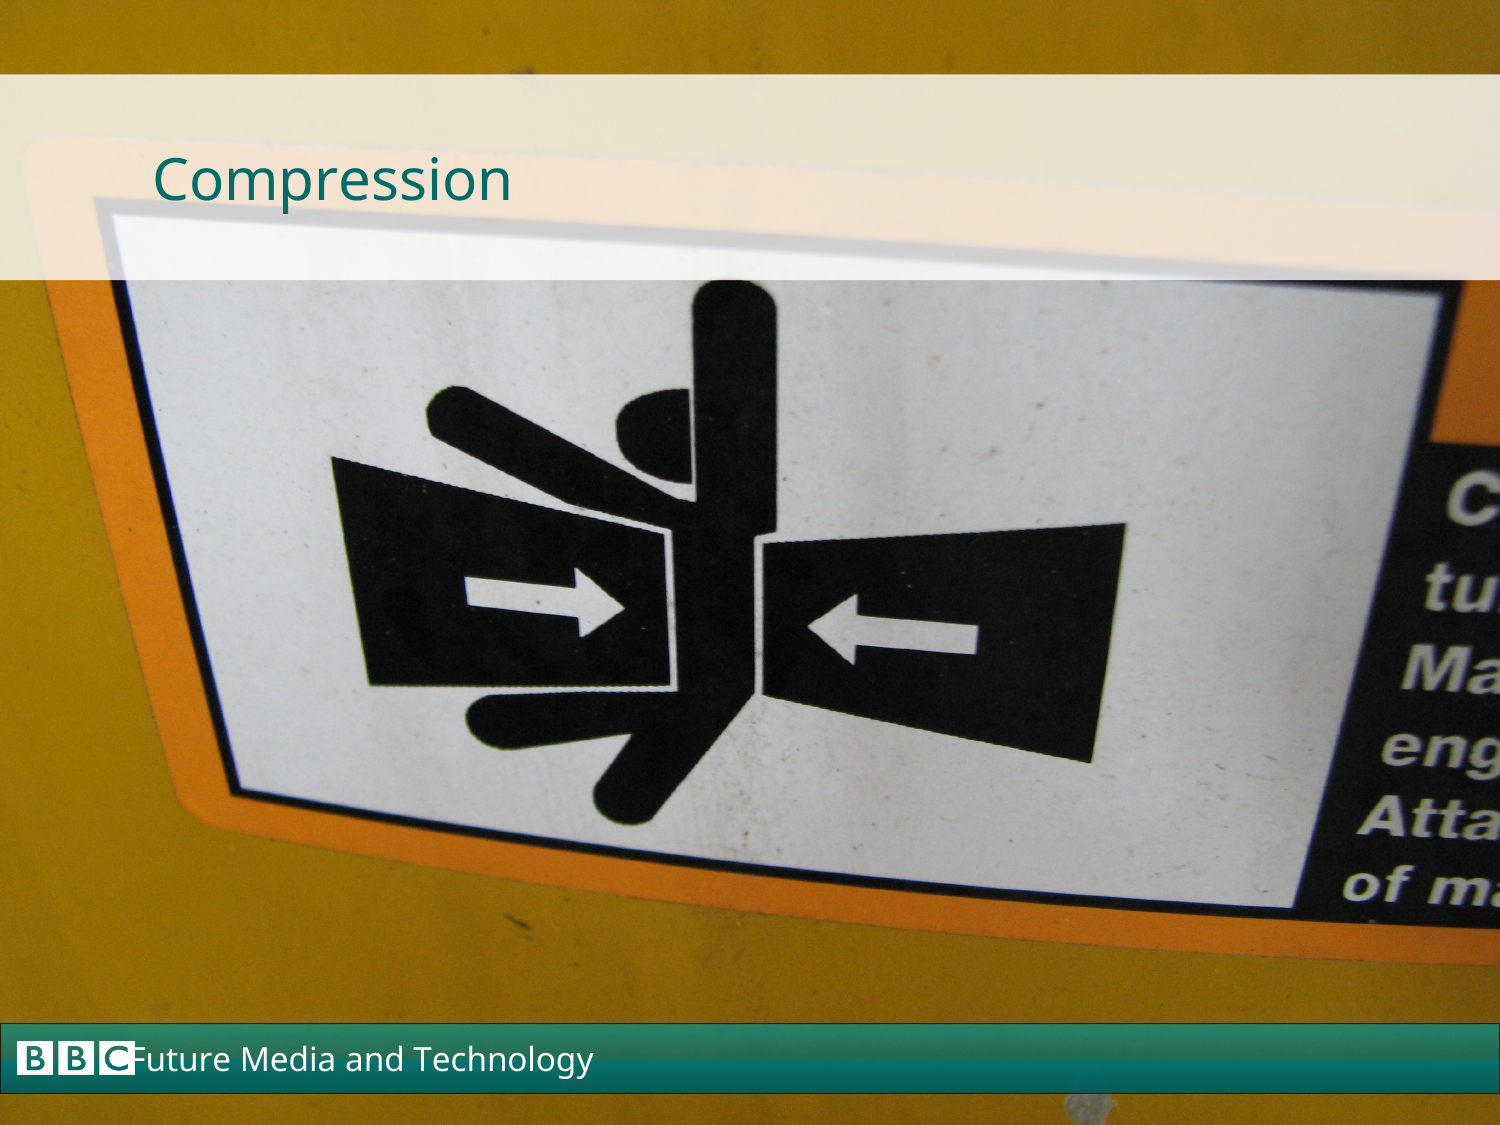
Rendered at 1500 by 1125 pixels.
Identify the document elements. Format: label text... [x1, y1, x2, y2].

picture [0, 281, 1500, 1058]
picture [0, 0, 1500, 74]
title Compression [137, 84, 1426, 272]
picture [17, 1041, 135, 1075]
picture [0, 1094, 1500, 1125]
